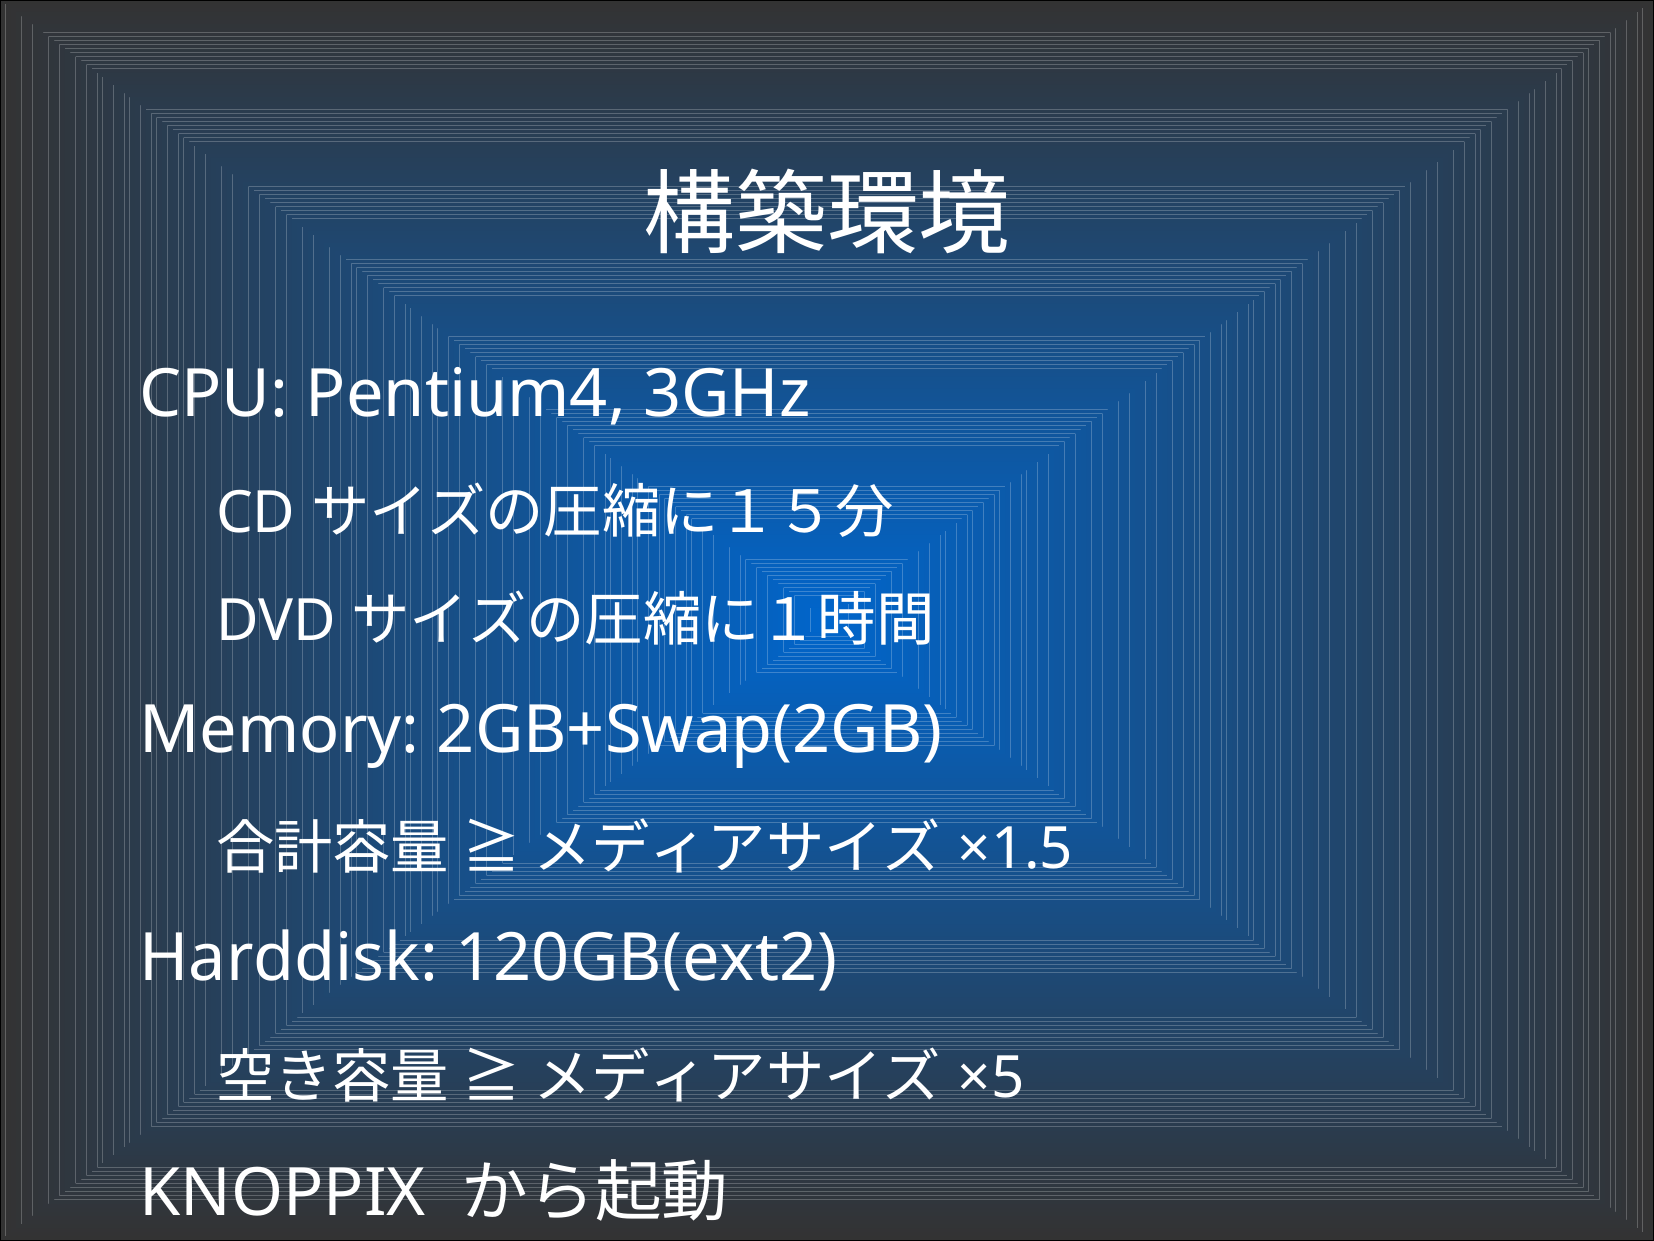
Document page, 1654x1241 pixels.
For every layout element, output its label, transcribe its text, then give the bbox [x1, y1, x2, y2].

title 構築環境 [121, 102, 1534, 311]
list CPU: Pentium4, 3GHz CDサイズの圧縮に１５分 DVDサイズの圧縮に１時間 Memory: 2GB+Swap(2GB) 合計容量 ≧ メディアサイズ×1.5 Harddisk: 120GB(ext2) 空き容量 ≧ メディアサイズ×5 KNOPPIX から起動 [121, 344, 1534, 1127]
